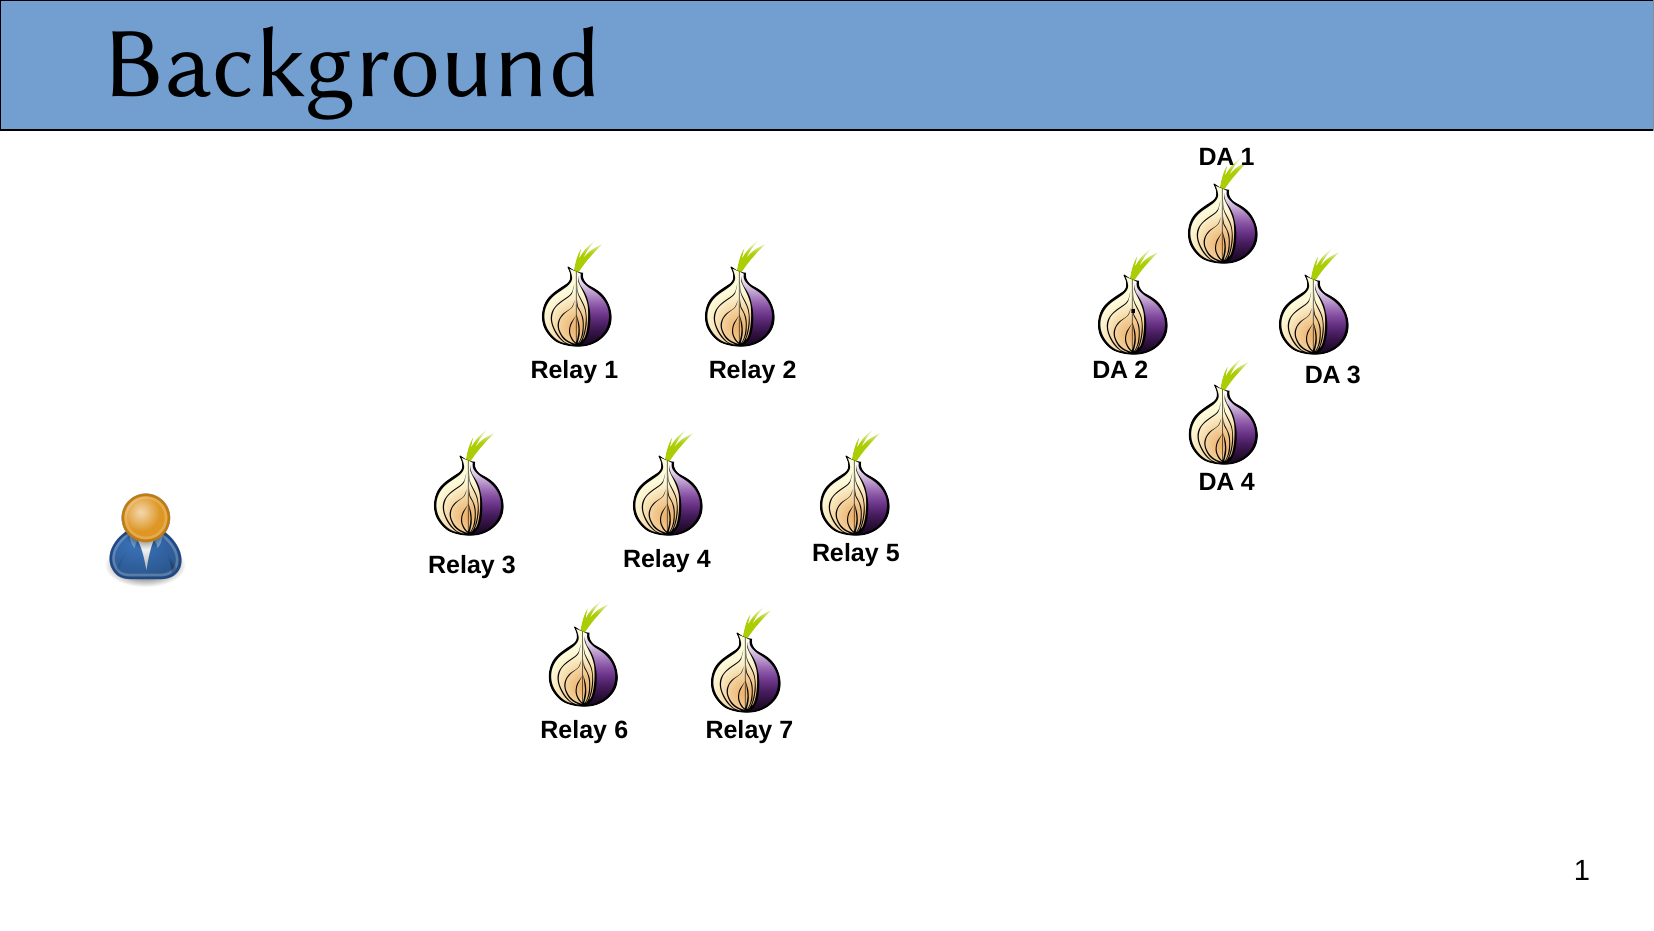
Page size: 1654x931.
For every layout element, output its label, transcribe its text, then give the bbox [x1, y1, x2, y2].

text_box DA 2 [1077, 348, 1164, 391]
text_box Relay 6 [525, 708, 665, 773]
text_box DA 4 [1183, 460, 1270, 504]
picture [799, 424, 912, 531]
picture [94, 489, 197, 592]
text_box Relay 2 [693, 348, 833, 413]
picture [684, 235, 797, 349]
picture [612, 424, 725, 537]
picture [413, 424, 526, 538]
text_box Relay 3 [413, 543, 553, 608]
text_box DA 1 [1183, 135, 1270, 179]
picture [521, 235, 634, 348]
text_box DA 3 [1290, 353, 1377, 397]
text_box Relay 1 [515, 348, 655, 413]
text_box [0, 0, 88, 130]
picture [1077, 152, 1371, 467]
picture [528, 595, 640, 708]
text_box Background [88, 0, 1317, 131]
text_box 1 [1559, 846, 1607, 895]
text_box Relay 5 [797, 531, 937, 596]
picture [690, 601, 803, 708]
text_box Relay 7 [690, 708, 830, 773]
text_box [1317, 0, 1654, 130]
text_box Relay 4 [608, 537, 748, 602]
